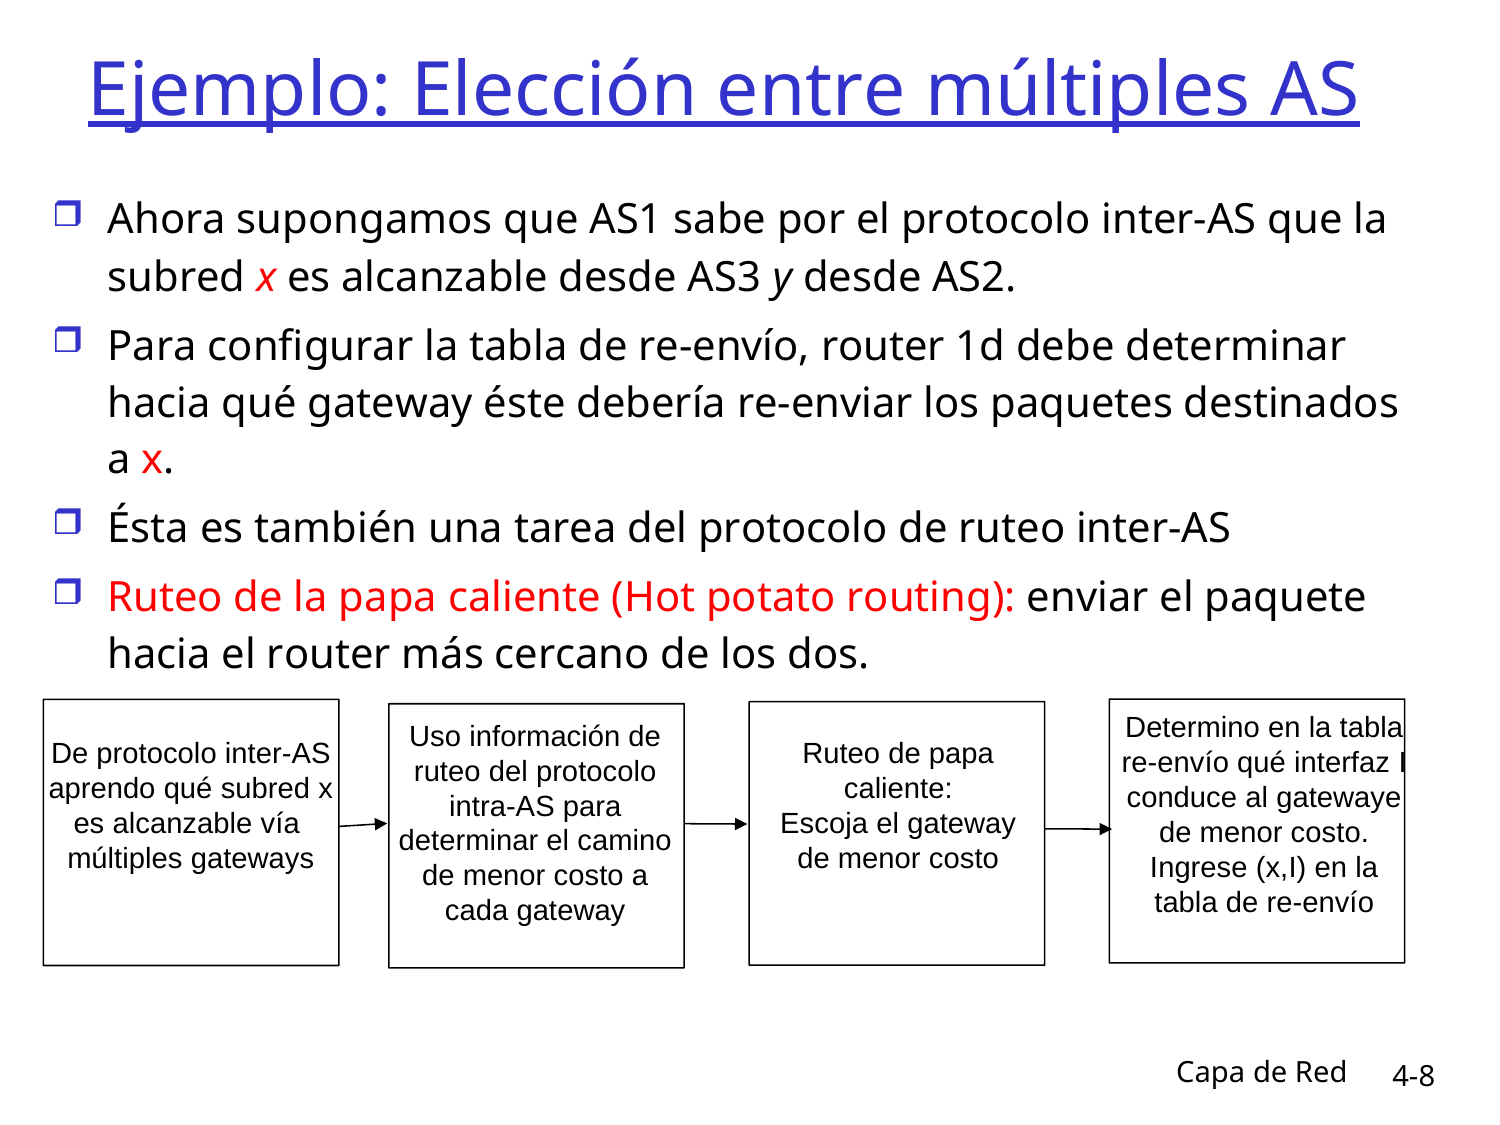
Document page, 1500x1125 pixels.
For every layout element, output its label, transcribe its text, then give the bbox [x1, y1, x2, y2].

title Ejemplo: Elección entre múltiples AS [87, 23, 1473, 150]
text_box De protocolo inter-AS aprendo qué subred x es alcanzable vía múltiples gateways [33, 726, 52, 883]
list Ahora supongamos que AS1 sabe por el protocolo inter-AS que la subred x es alcanzable desde AS3 y desde AS2. Para configurar la tabla de re-envío, router 1d debe determinar hacia qué gateway éste debería re-enviar los paquetes destinados a x. Ésta es también una tarea del protocolo de ruteo inter-AS Ruteo de la papa caliente (Hot potato routing): enviar el paquete hacia el router más cercano de los dos. [52, 189, 1428, 1051]
